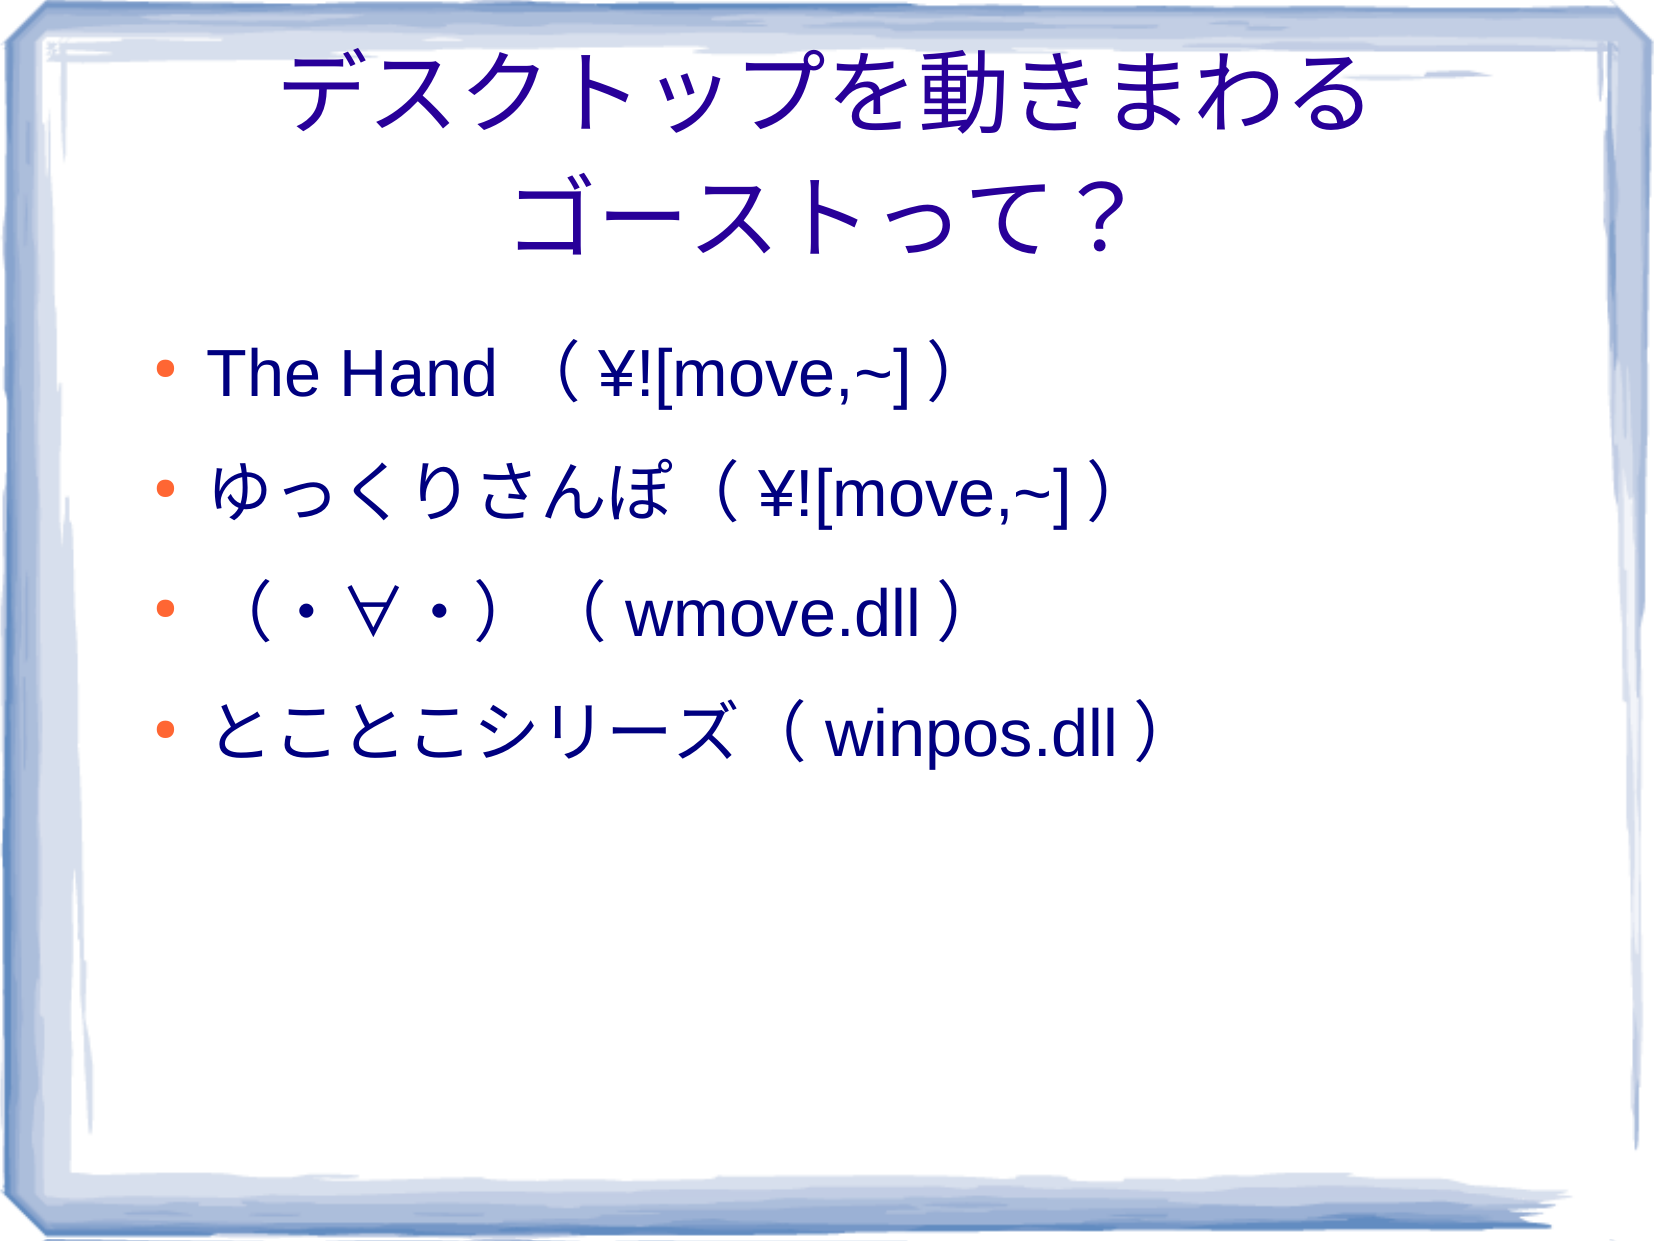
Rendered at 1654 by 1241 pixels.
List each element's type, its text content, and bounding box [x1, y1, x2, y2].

picture [0, 0, 1654, 1241]
title デスクトップを動きまわる ゴーストって？ [82, 30, 1571, 276]
list The Hand（¥![move,~]） ゆっくりさんぽ（¥![move,~]） （・∀・）（wmove.dll） とことこシリーズ（winpos.dll） [118, 324, 1571, 1144]
